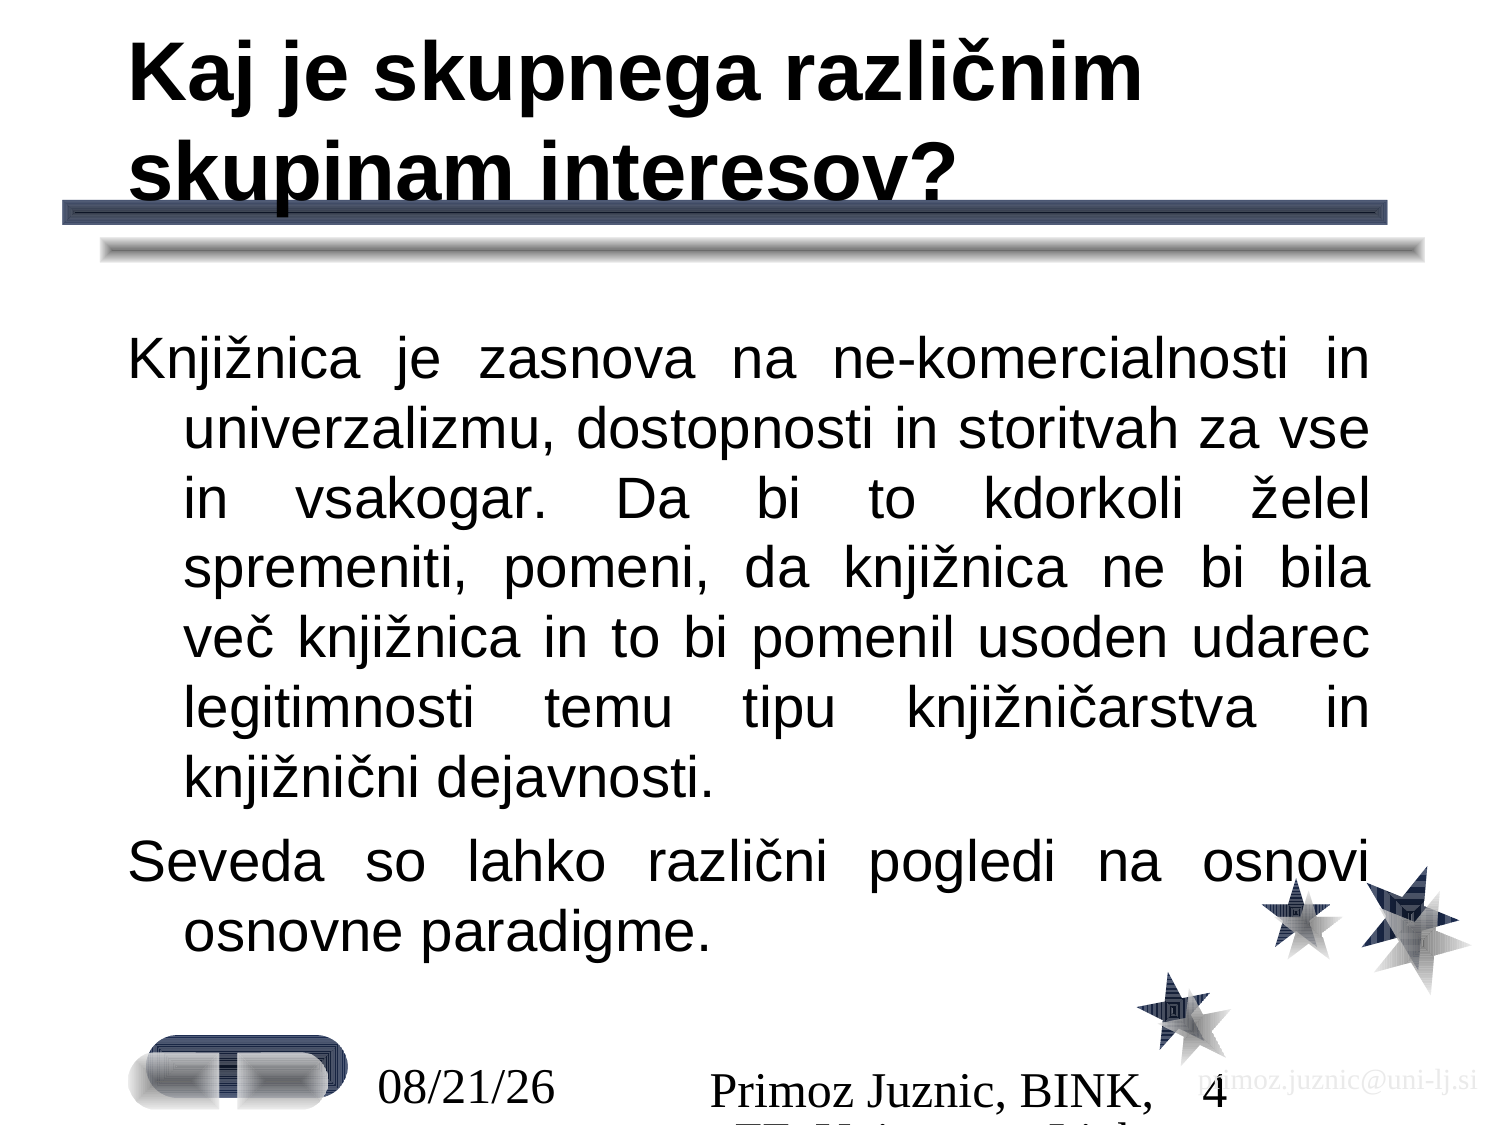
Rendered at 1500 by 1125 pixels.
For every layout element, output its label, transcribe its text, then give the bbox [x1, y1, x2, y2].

title Kaj je skupnega različnim skupinam interesov? [112, 9, 1388, 225]
list Knjižnica je zasnova na ne-komercialnosti in univerzalizmu, dostopnosti in storitvah za vse in vsakogar. Da bi to kdorkoli želel spremeniti, pomeni, da knjižnica ne bi bila več knjižnica in to bi pomenil usoden udarec legitimnosti temu tipu knjižničarstva in knjižnični dejavnosti. Seveda so lahko različni pogledi na osnovi osnovne paradigme. [112, 312, 1388, 988]
